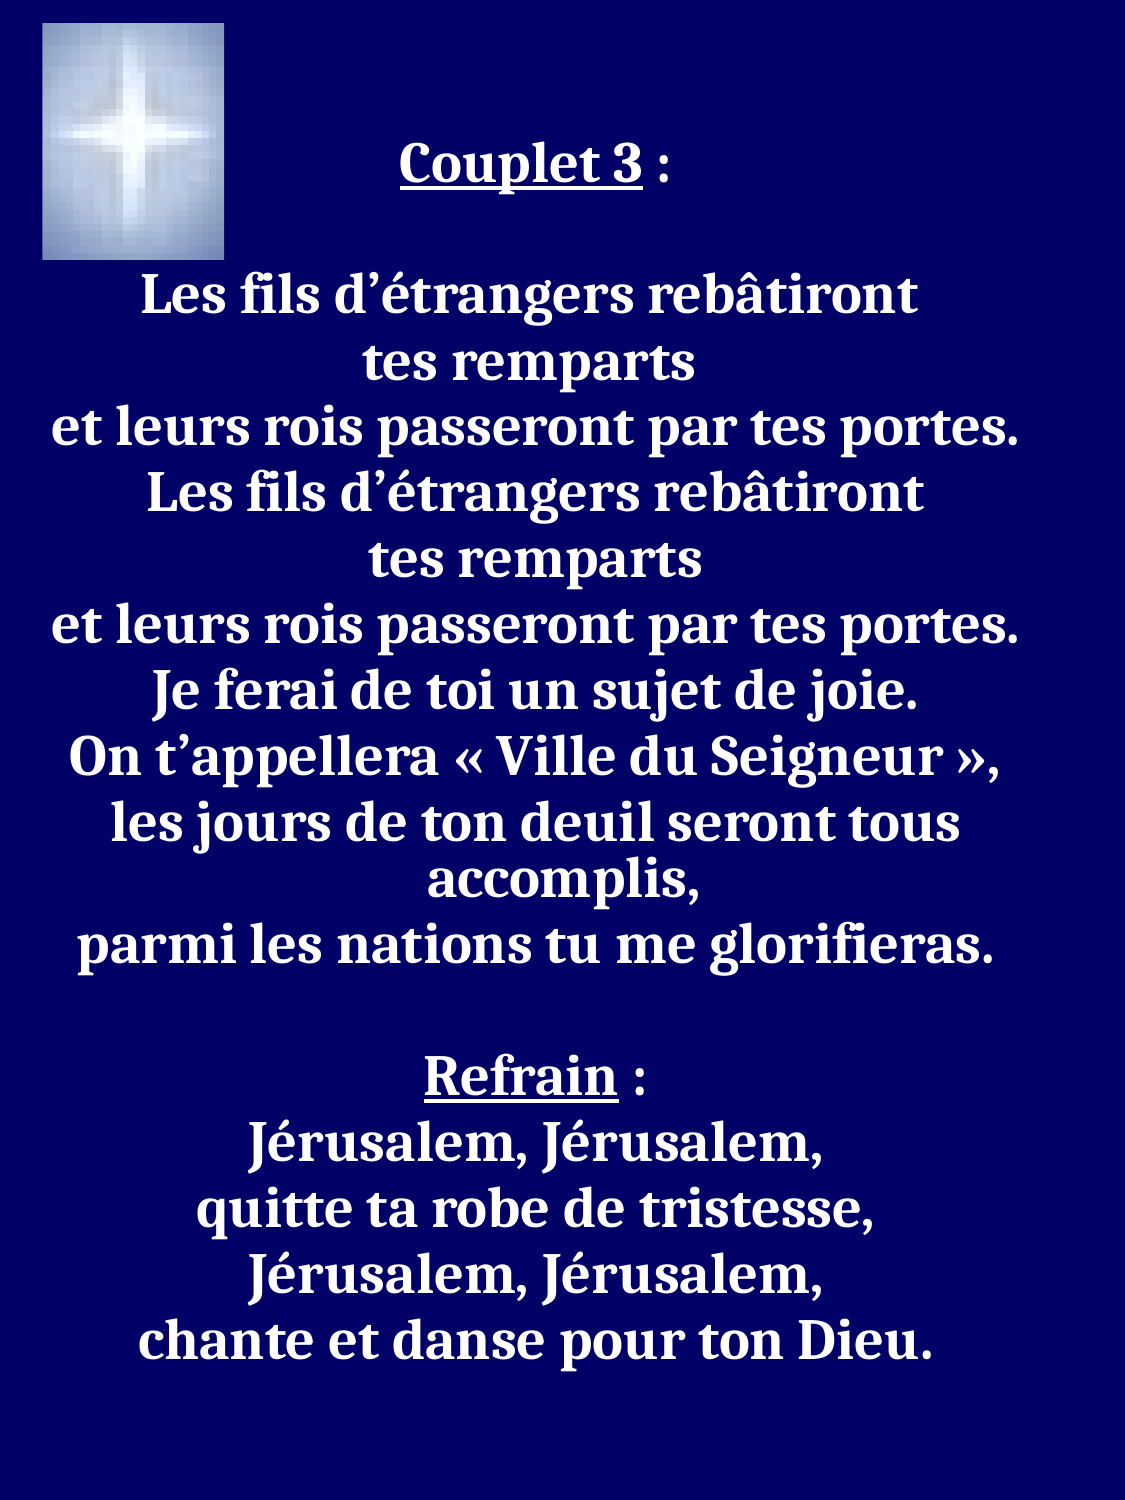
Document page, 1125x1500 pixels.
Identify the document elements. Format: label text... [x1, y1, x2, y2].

text_box Couplet 3 : Les fils d’étrangers rebâtiront tes remparts et leurs rois passeront par tes portes. Les fils d’étrangers rebâtiront tes remparts et leurs rois passeront par tes portes. Je ferai de toi un sujet de joie. On t’appellera « Ville du Seigneur », les jours de ton deuil seront tous accomplis, parmi les nations tu me glorifieras. Refrain : Jérusalem, Jérusalem, quitte ta robe de tristesse, Jérusalem, Jérusalem, chante et danse pour ton Dieu. [0, 129, 1099, 1250]
picture [42, 23, 225, 260]
